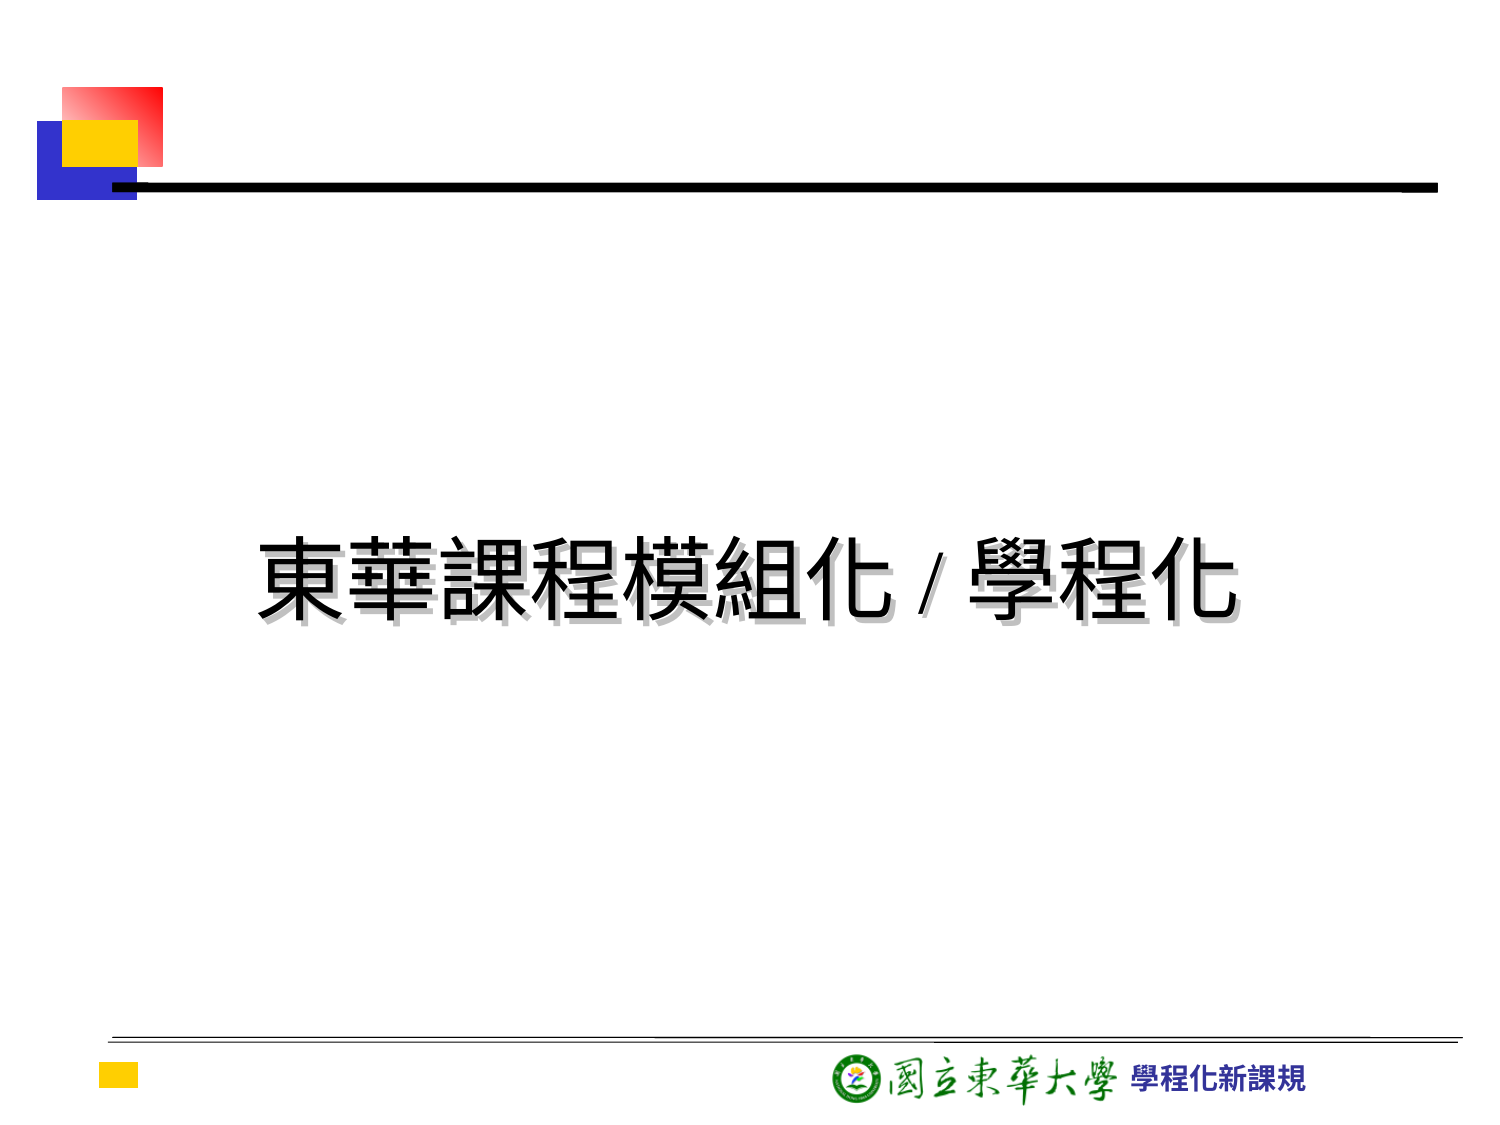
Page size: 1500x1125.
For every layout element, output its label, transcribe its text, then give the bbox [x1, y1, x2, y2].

text_box 東華課程模組化/學程化 [193, 493, 1302, 640]
